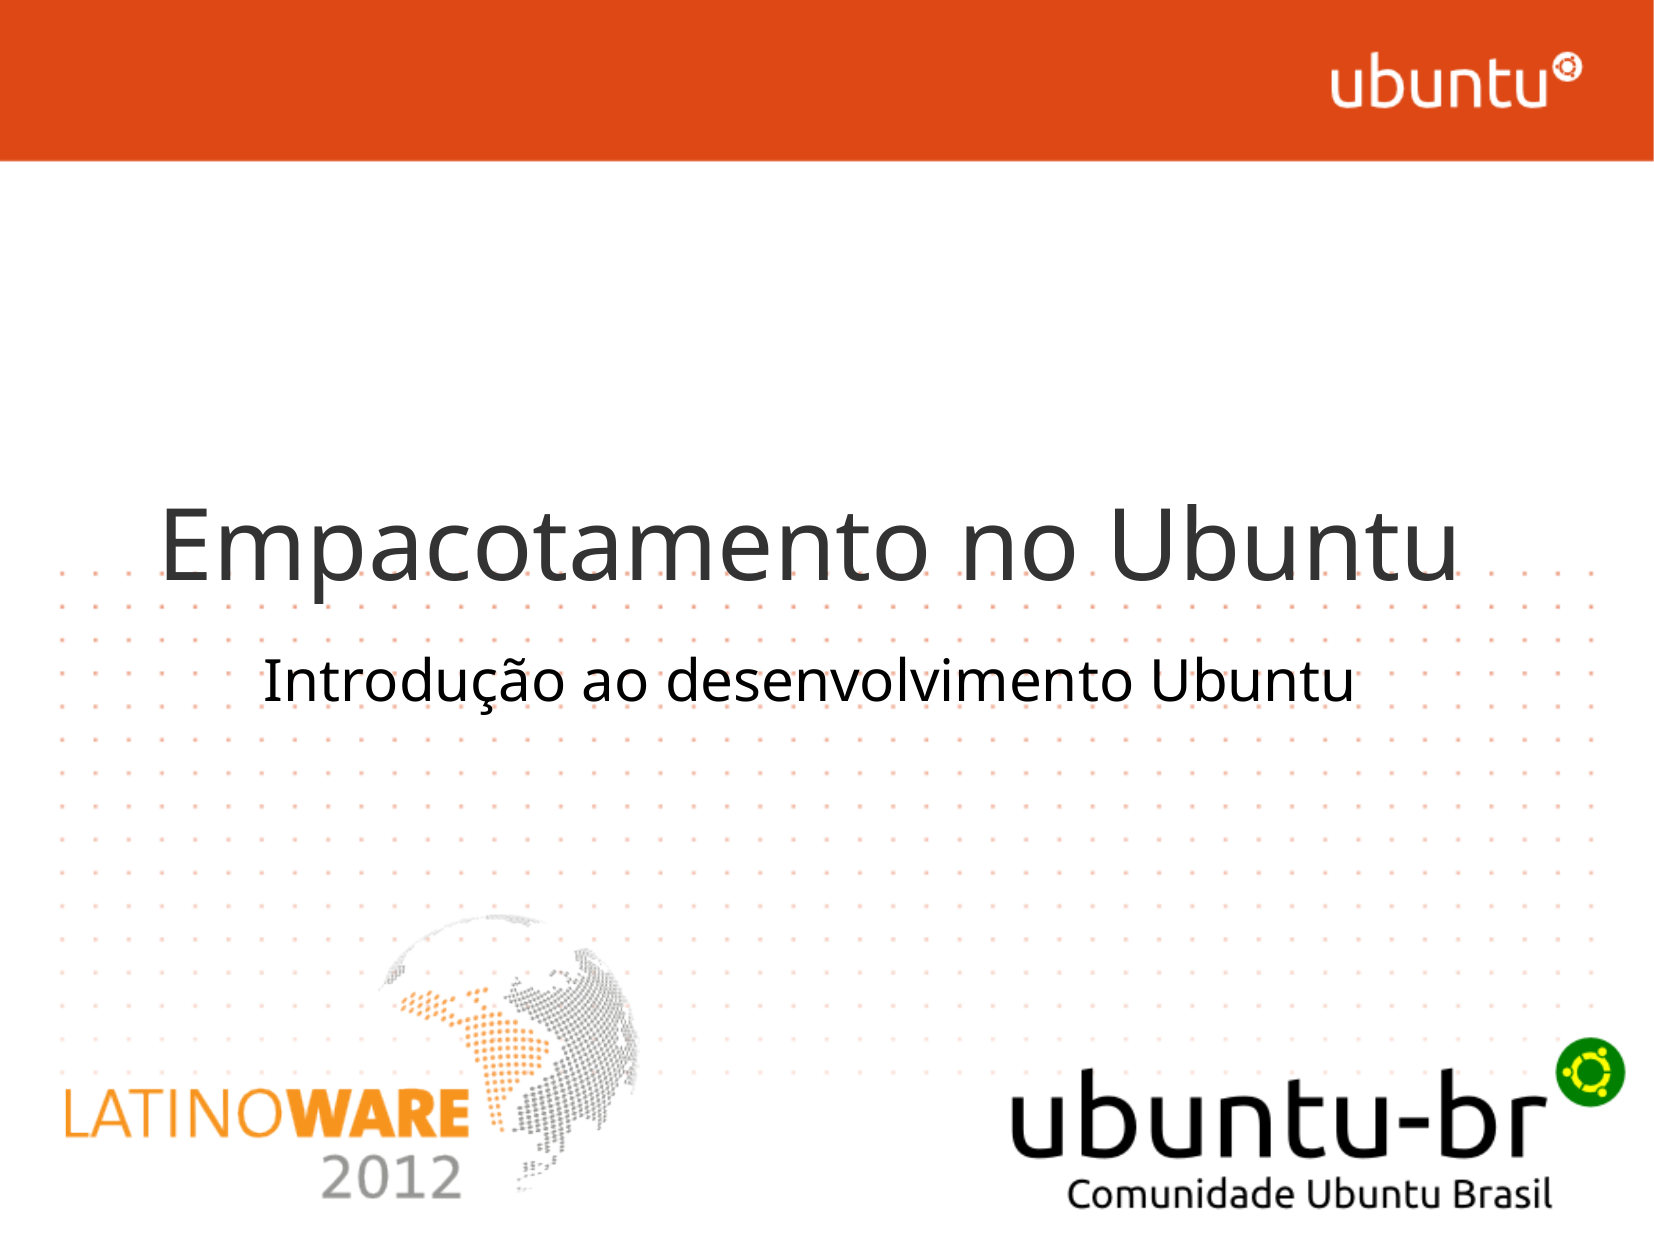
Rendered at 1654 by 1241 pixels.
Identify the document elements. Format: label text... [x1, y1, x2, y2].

picture [0, 0, 1654, 1241]
list Empacotamento no Ubuntu Introdução ao desenvolvimento Ubuntu [82, 473, 1538, 928]
